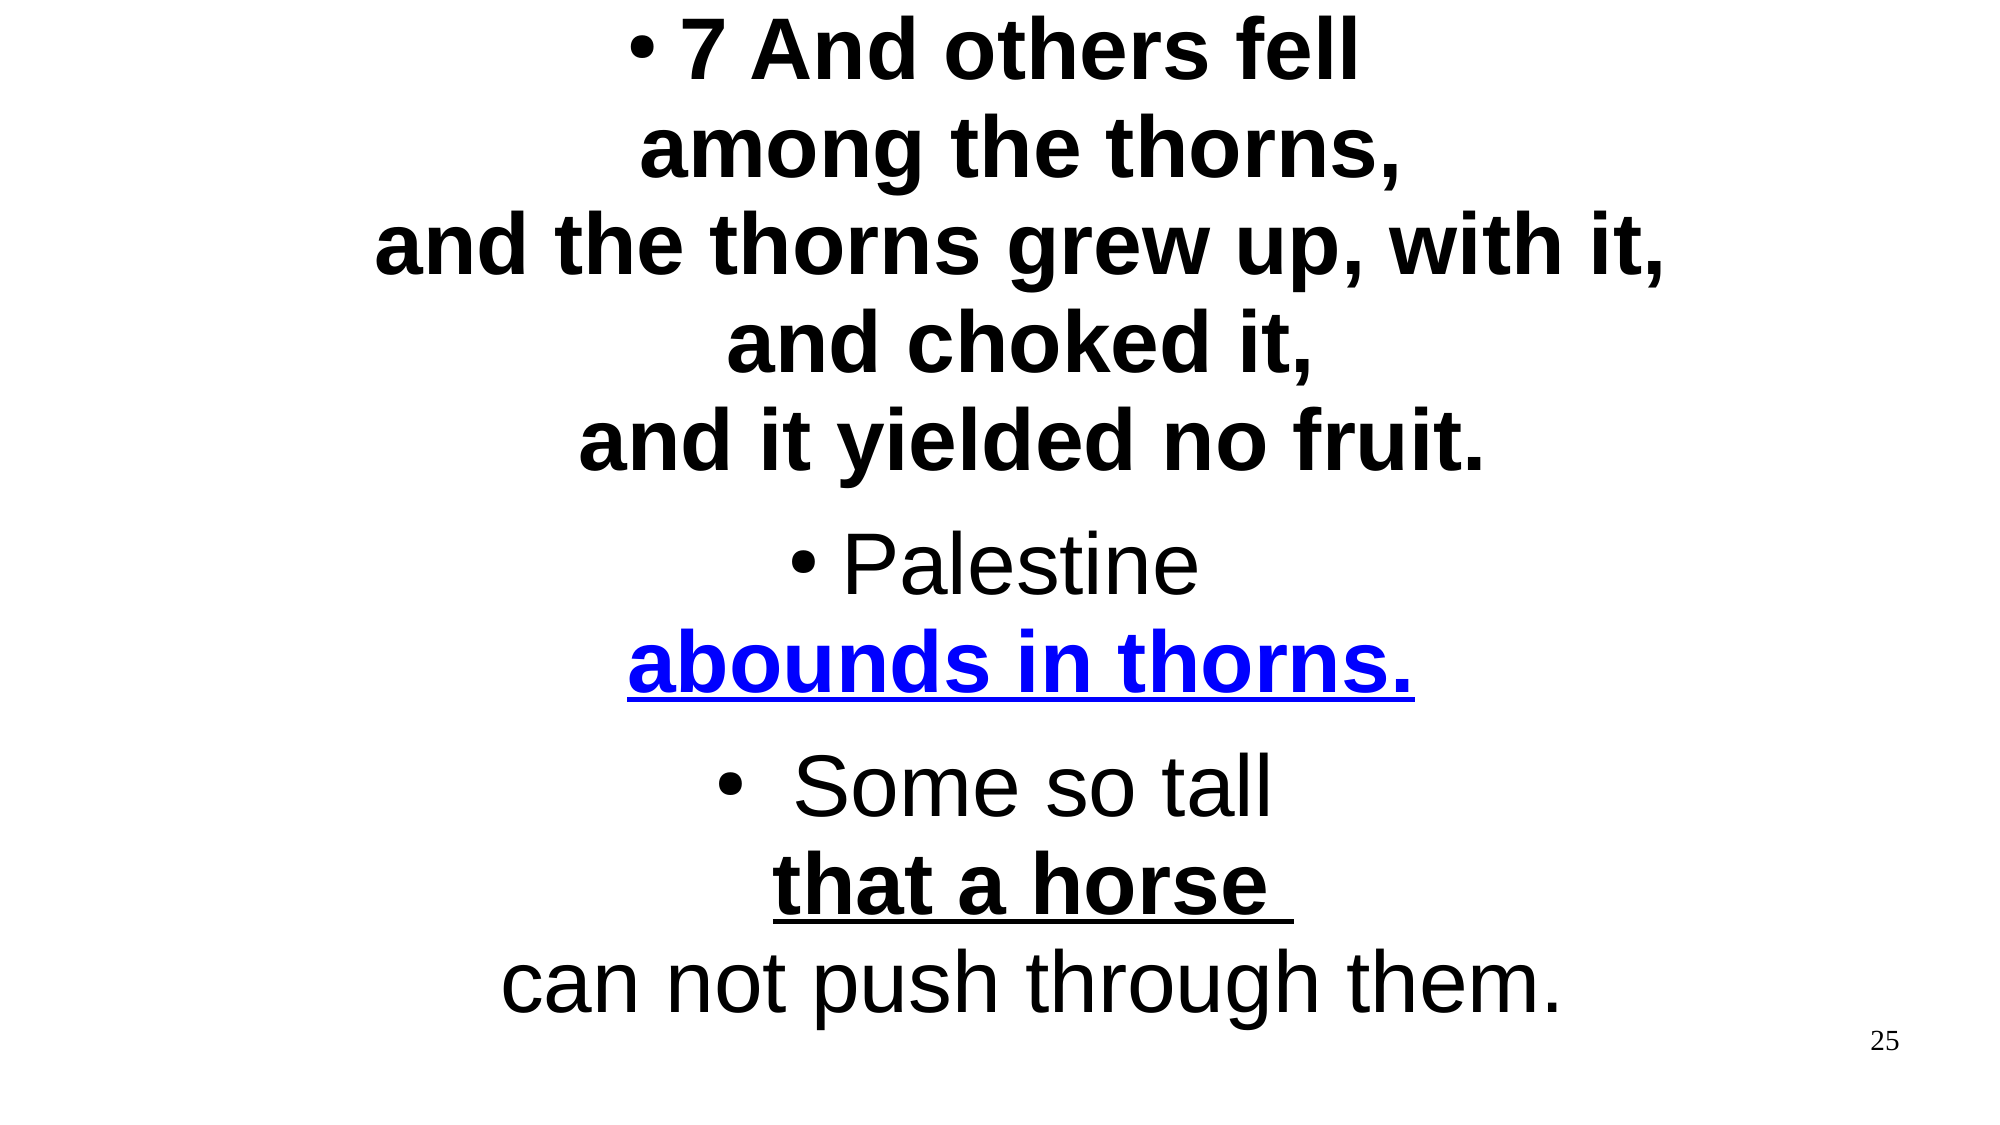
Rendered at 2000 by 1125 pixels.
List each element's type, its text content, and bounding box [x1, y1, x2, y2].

list 7 And others fell among the thorns, and the thorns grew up, with it, and choked it, and it yielded no fruit. Palestine abounds in thorns. Some so tall that a horse can not push through them. [0, 0, 1996, 1123]
